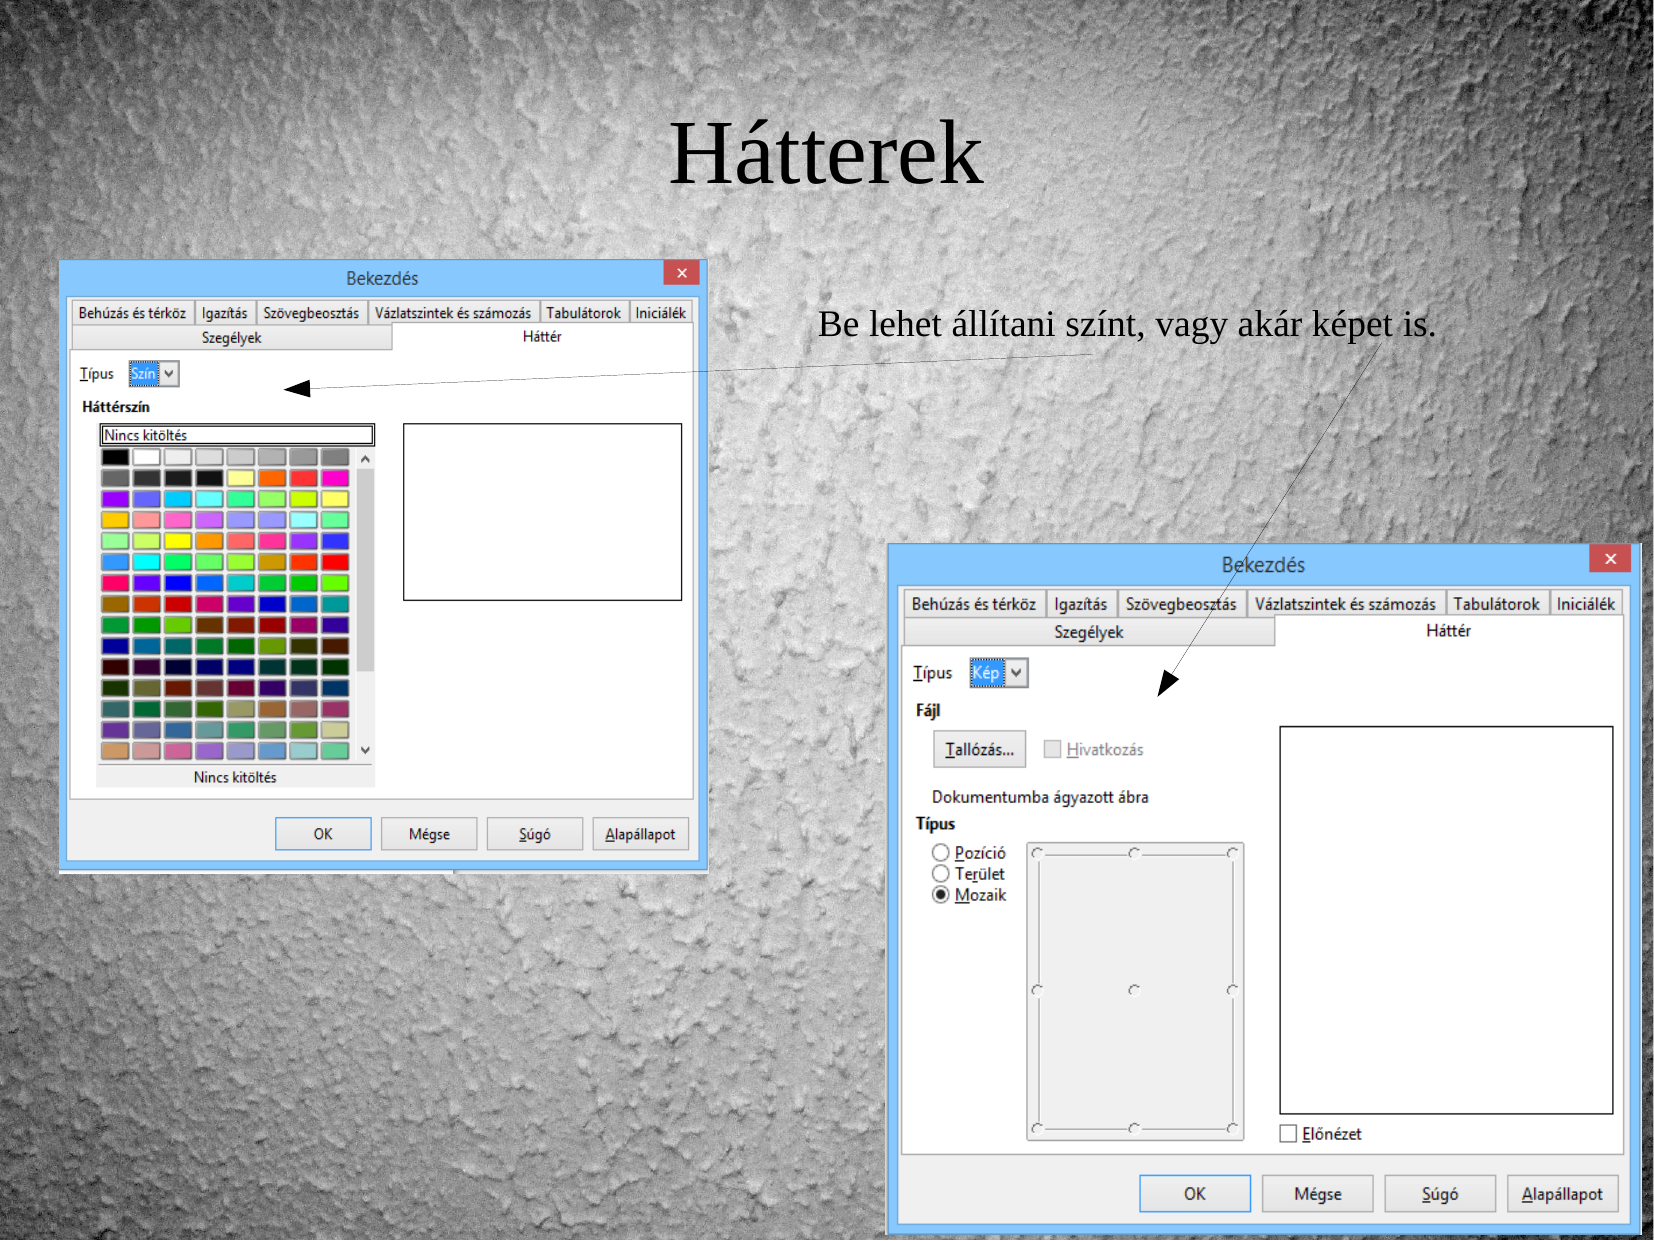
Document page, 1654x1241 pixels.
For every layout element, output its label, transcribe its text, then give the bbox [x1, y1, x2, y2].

picture [0, 0, 1654, 1240]
text_box Be lehet állítani színt, vagy akár képet is. [803, 295, 1454, 353]
title Hátterek [82, 49, 1571, 257]
